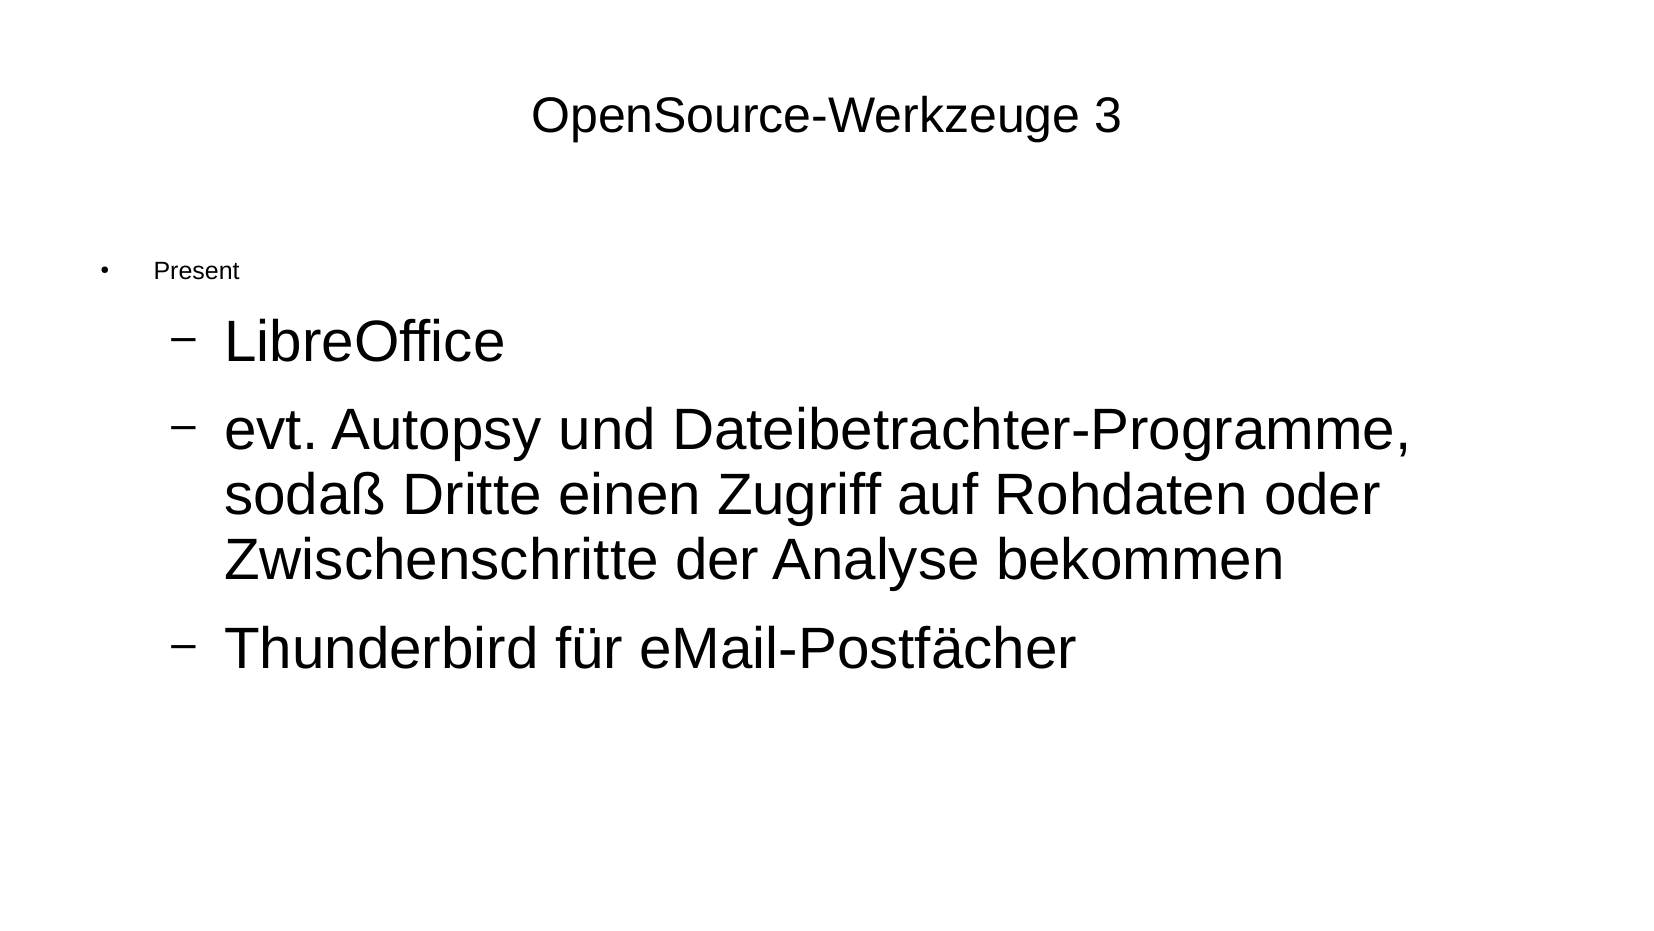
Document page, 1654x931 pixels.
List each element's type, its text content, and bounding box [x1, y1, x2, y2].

title OpenSource-Werkzeuge 3 [82, 37, 1571, 193]
list Present LibreOffice evt. Autopsy und Dateibetrachter-Programme, sodaß Dritte einen Zugriff auf Rohdaten oder Zwischenschritte der Analyse bekommen Thunderbird für eMail-Postfächer [82, 217, 1595, 886]
